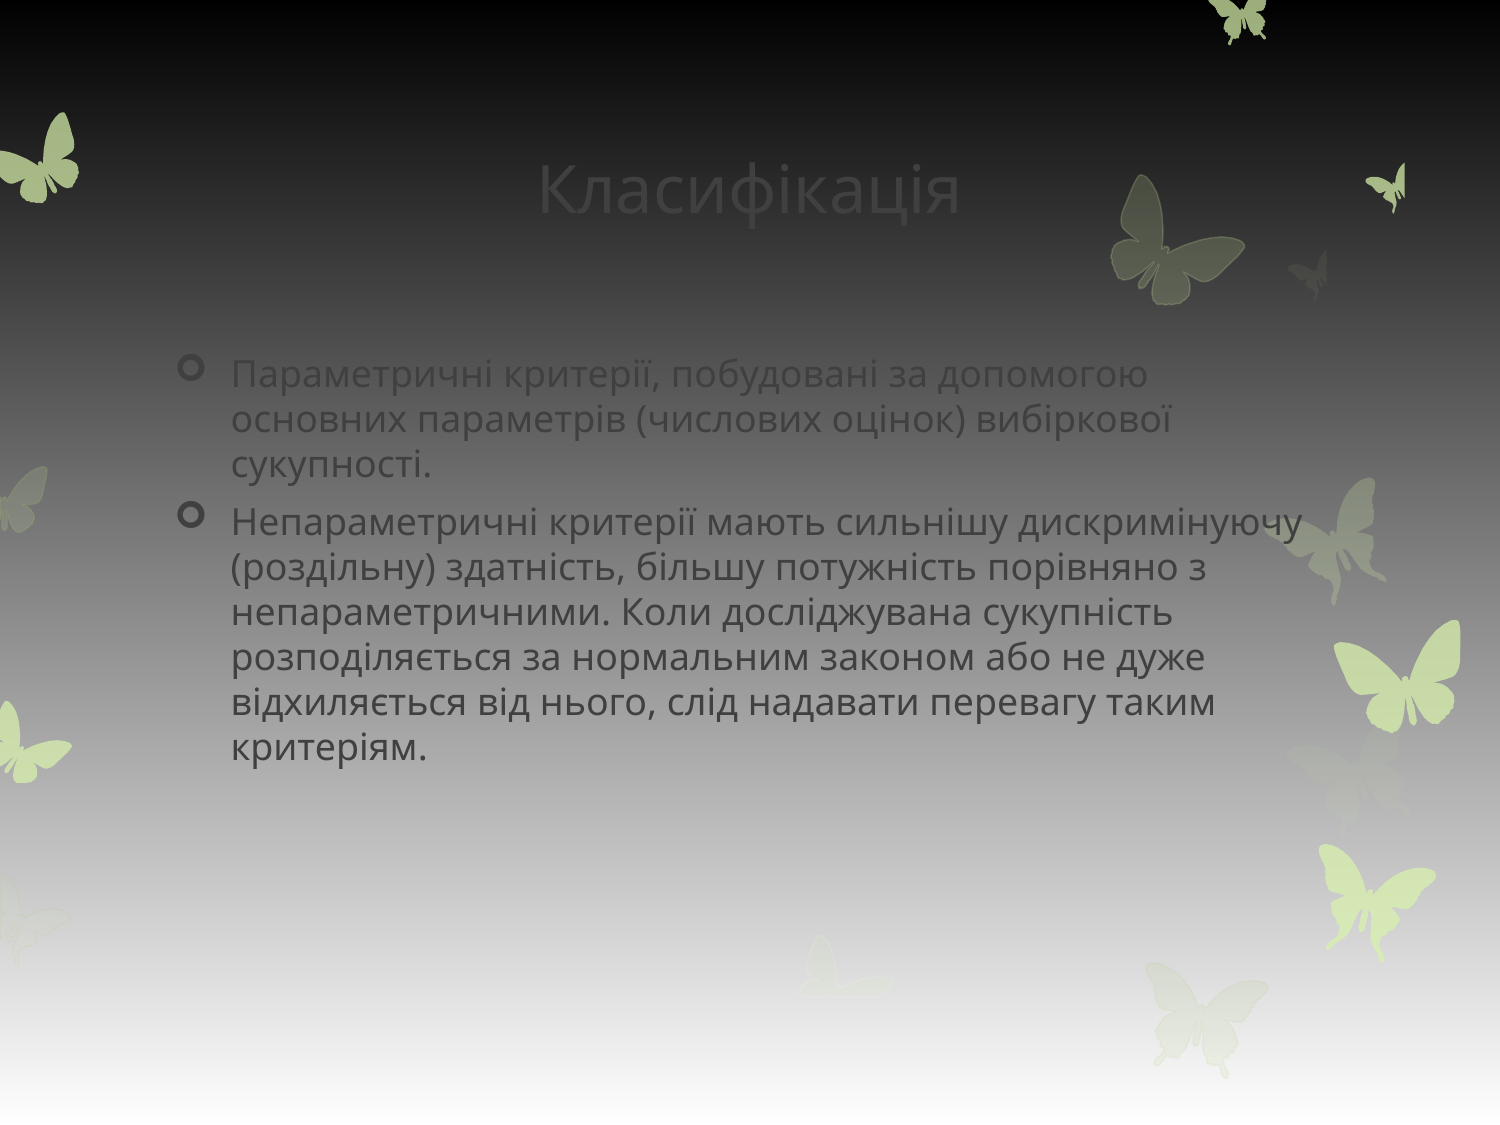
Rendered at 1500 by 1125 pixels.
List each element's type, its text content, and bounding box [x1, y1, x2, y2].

list Параметричні критерії, побудовані за допомогою основних параметрів (числових оцінок) вибіркової сукупності. Непараметричні критерії мають сильнішу дискримінуючу (роздільну) здатність, більшу потужність порівняно з непараметричними. Коли досліджувана сукупність розподіляється за нормальним законом або не дуже відхиляється від нього, слід надавати перевагу таким критеріям. [159, 255, 1329, 920]
title Класифікація [165, 110, 1335, 263]
